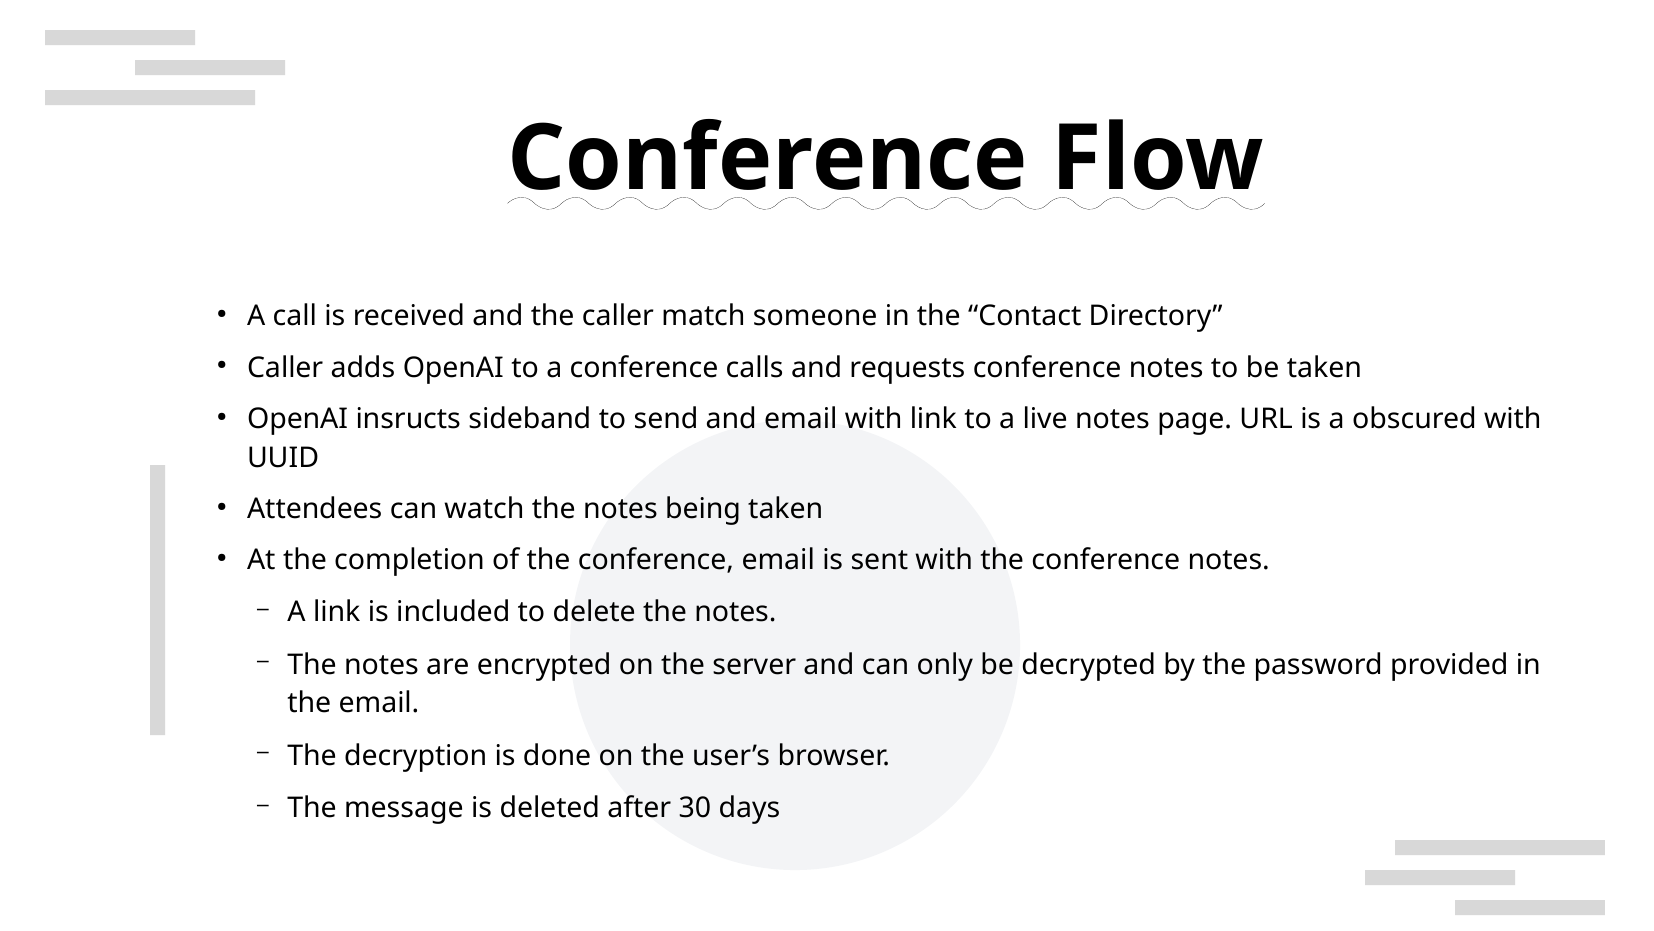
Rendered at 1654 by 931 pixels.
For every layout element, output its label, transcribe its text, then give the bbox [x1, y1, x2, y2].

title Conference Flow [206, 76, 1565, 233]
list A call is received and the caller match someone in the “Contact Directory” Caller adds OpenAI to a conference calls and requests conference notes to be taken OpenAI insructs sideband to send and email with link to a live notes page. URL is a obscured with UUID Attendees can watch the notes being taken At the completion of the conference, email is sent with the conference notes. A link is included to delete the notes. The notes are encrypted on the server and can only be decrypted by the password provided in the email. The decryption is done on the user’s browser. The message is deleted after 30 days [206, 295, 1565, 835]
